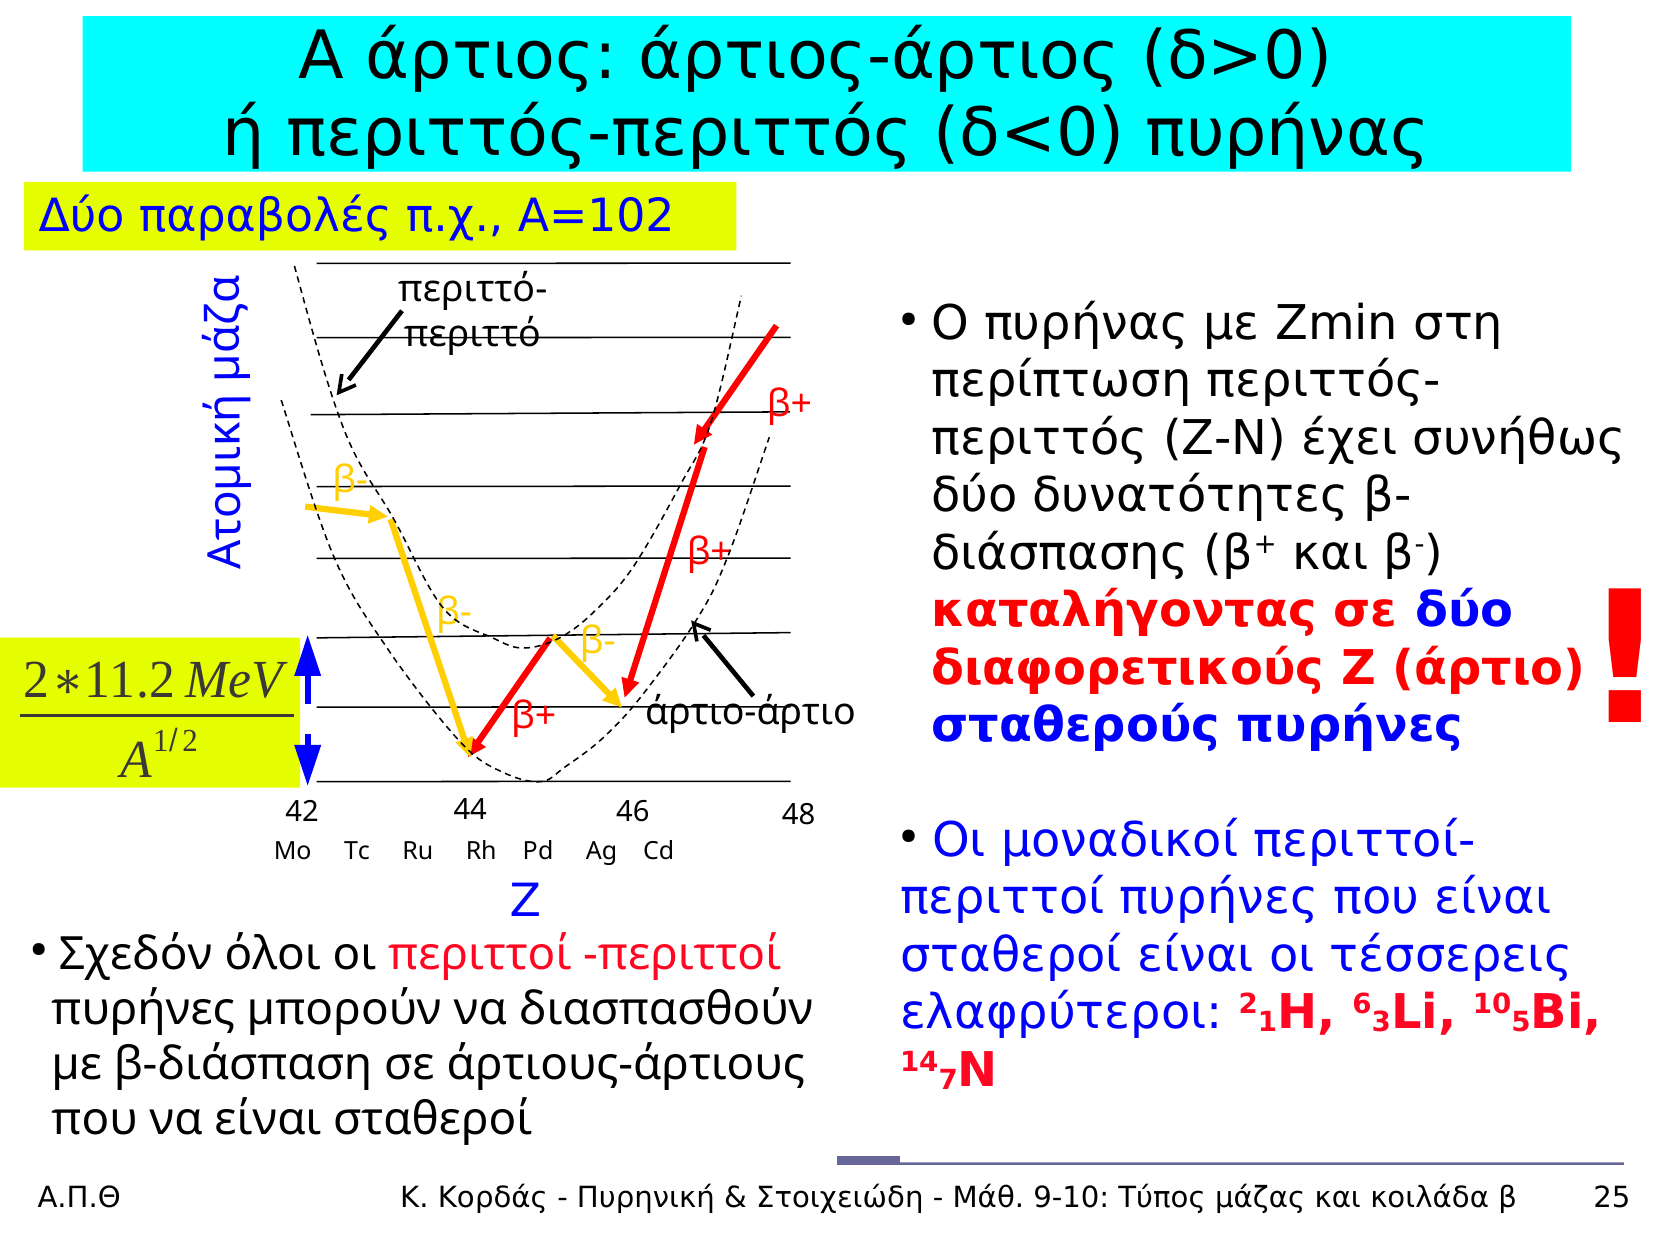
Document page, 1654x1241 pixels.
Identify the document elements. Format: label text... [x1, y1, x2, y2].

text_box β- [302, 446, 405, 507]
text_box 42 [246, 784, 365, 838]
text_box Ο πυρήνας με Ζmin στη περίπτωση περιττός-περιττός (Ζ-Ν) έχει συνήθως δύο δυνατότητες β-διάσπασης (β+ και β-) καταλήγοντας σε δύο διαφορετικούς Ζ (άρτιο) σταθερούς πυρήνες Οι μοναδικοί περιττοί-περιττοί πυρήνες που είναι σταθεροί είναι οι τέσσερεις ελαφρύτεροι: 21Η, 63Li, 105Bi, 147N [900, 224, 1651, 1163]
text_box β+ [486, 682, 588, 742]
text_box β- [406, 578, 509, 638]
text_box 48 [742, 786, 862, 826]
text_box άρτιο-άρτιο [636, 678, 872, 741]
text_box Ατομική μάζα [192, 274, 250, 571]
text_box Δύο παραβολές π.χ., Α=102 [23, 181, 737, 251]
text_box Ζ [494, 866, 570, 935]
text_box β+ [661, 519, 764, 579]
text_box 44 [414, 781, 533, 826]
text_box περιττό-περιττό [329, 255, 623, 318]
text_box β- [550, 608, 653, 668]
title Α άρτιος: άρτιος-άρτιος (δ>0) ή περιττός-περιττός (δ<0) πυρήνας [82, 16, 1571, 172]
text_box ! [1569, 544, 1648, 774]
text_box Mo Tc Ru Rh Pd Ag Cd [265, 826, 880, 873]
text_box Σχεδόν όλοι οι περιττοί -περιττοί πυρήνες μπορούν να διασπασθούν με β-διάσπαση σε άρτιους-άρτιους που να είναι σταθεροί [30, 898, 837, 1169]
text_box β+ [741, 370, 844, 430]
text_box 46 [577, 784, 696, 826]
chart [3, 647, 308, 792]
text_box [0, 637, 301, 788]
